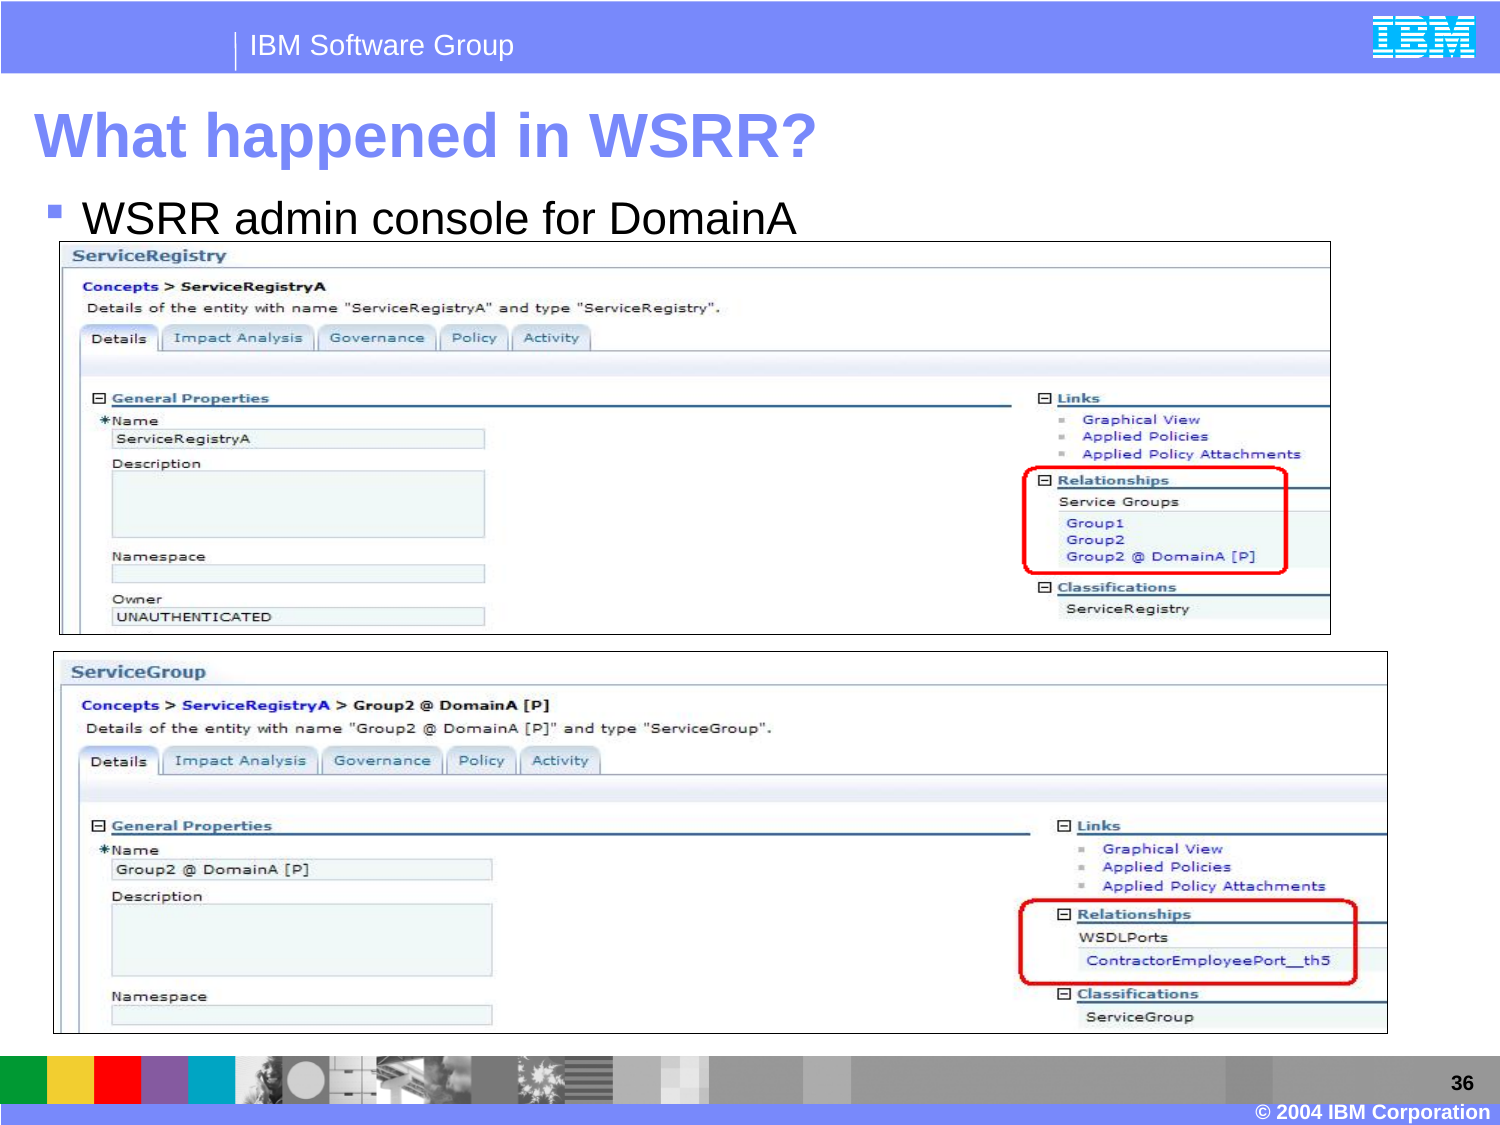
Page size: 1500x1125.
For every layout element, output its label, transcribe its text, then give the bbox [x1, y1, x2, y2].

picture [0, 1056, 1500, 1104]
title What happened in WSRR? [19, 97, 1483, 181]
list WSRR admin console for DomainA [29, 191, 1403, 1004]
picture [53, 651, 1388, 1034]
picture [59, 241, 1331, 635]
